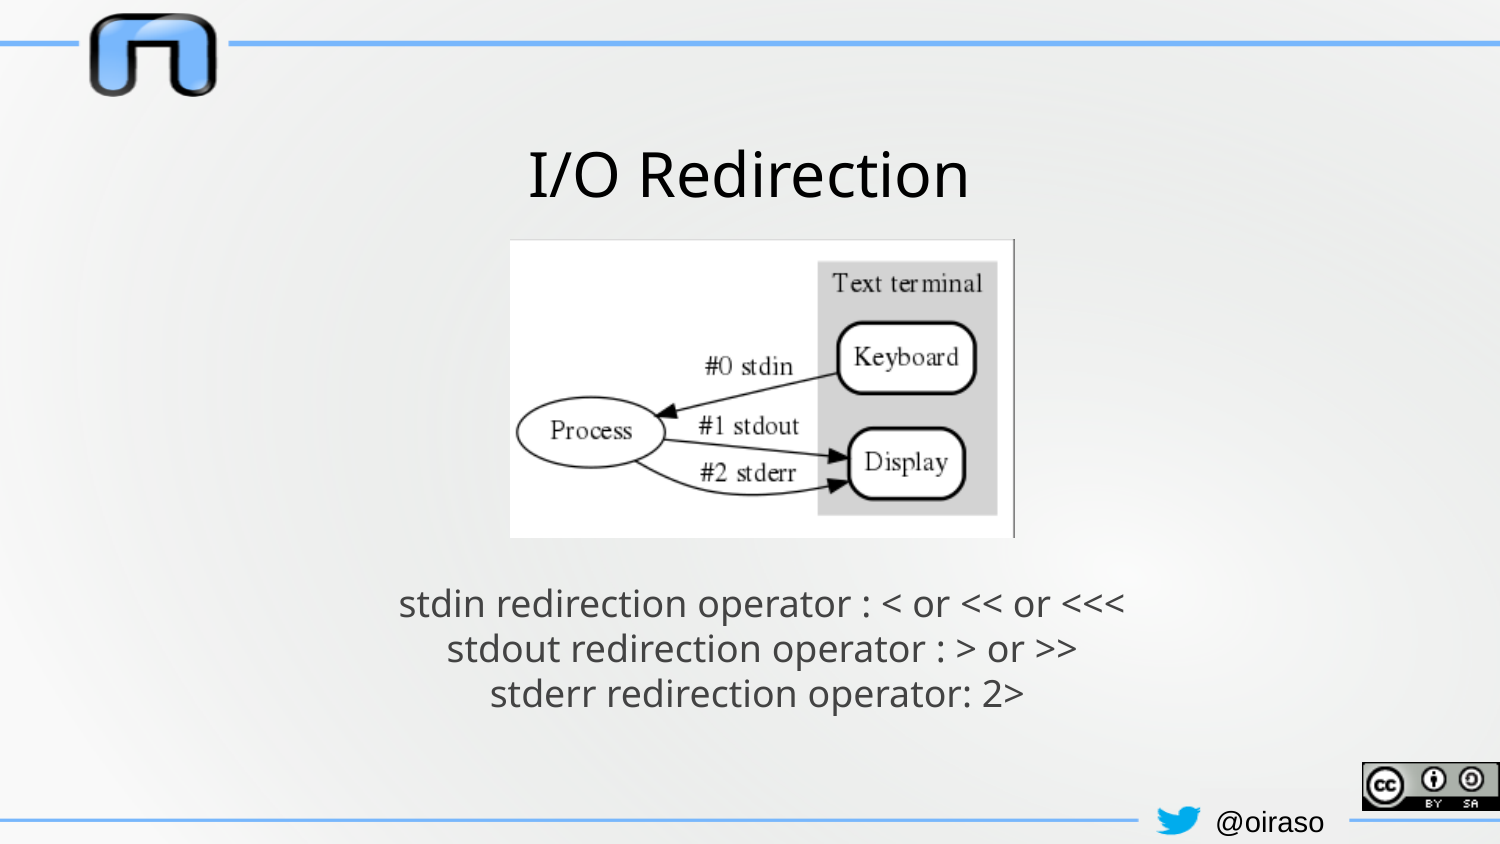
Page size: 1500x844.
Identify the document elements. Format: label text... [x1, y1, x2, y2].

title I/O Redirection [112, 116, 1388, 225]
subtitle stdin redirection operator : < or << or <<< stdout redirection operator : > or >> stderr redirection operator: 2> [125, 564, 1400, 767]
text_box @oirasor [1200, 788, 1350, 844]
picture [0, 0, 1500, 844]
